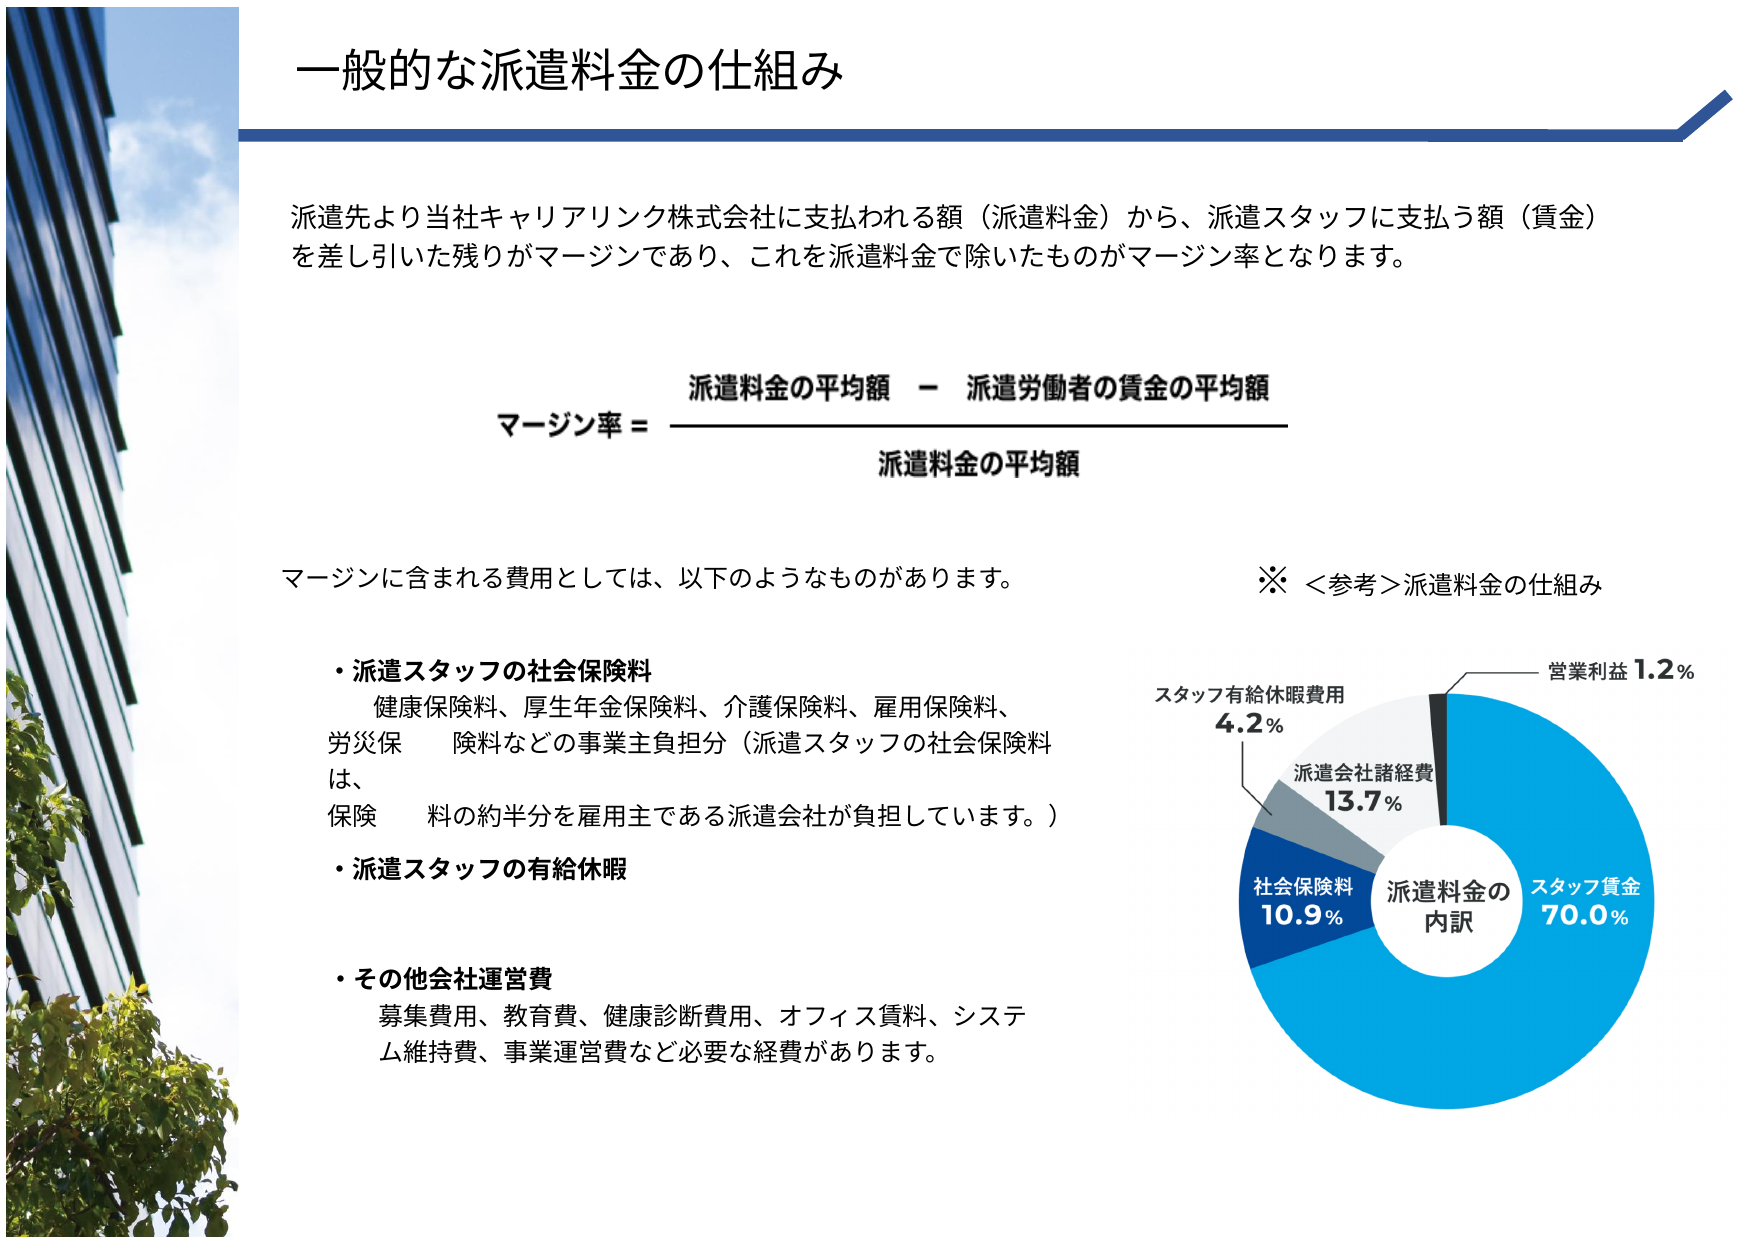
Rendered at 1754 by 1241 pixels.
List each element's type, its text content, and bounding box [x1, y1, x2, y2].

picture [496, 373, 1288, 478]
picture [6, 7, 239, 1237]
text_box 派遣先より当社キャリアリンク株式会社に支払われる額（派遣料金）から、派遣スタッフに支払う額（賃金） を差し引いた残りがマージンであり、これを派遣料金で除いたものがマージン率となります。 [275, 188, 1642, 331]
text_box ・派遣スタッフの有給休暇 [313, 842, 815, 918]
picture [1126, 643, 1729, 1123]
text_box ・派遣スタッフの社会保険料 健康保険料、厚生年金保険料、介護保険料、雇用保険料、 労災保 険料などの事業主負担分（派遣スタッフの社会保険料は、 保険 料の約半分を雇用主である派遣会社が負担しています。） [313, 643, 1115, 839]
text_box マージンに含まれる費用としては、以下のようなものがあります。 [266, 550, 1103, 626]
text_box ・その他会社運営費 募集費用、教育費、健康診断費用、オフィス賃料、システ ム維持費、事業運営費など必要な経費があります。 [314, 952, 1103, 1166]
text_box ※＜参考＞派遣料金の仕組み [1240, 543, 1642, 619]
title 一般的な派遣料金の仕組み [250, 15, 1654, 124]
